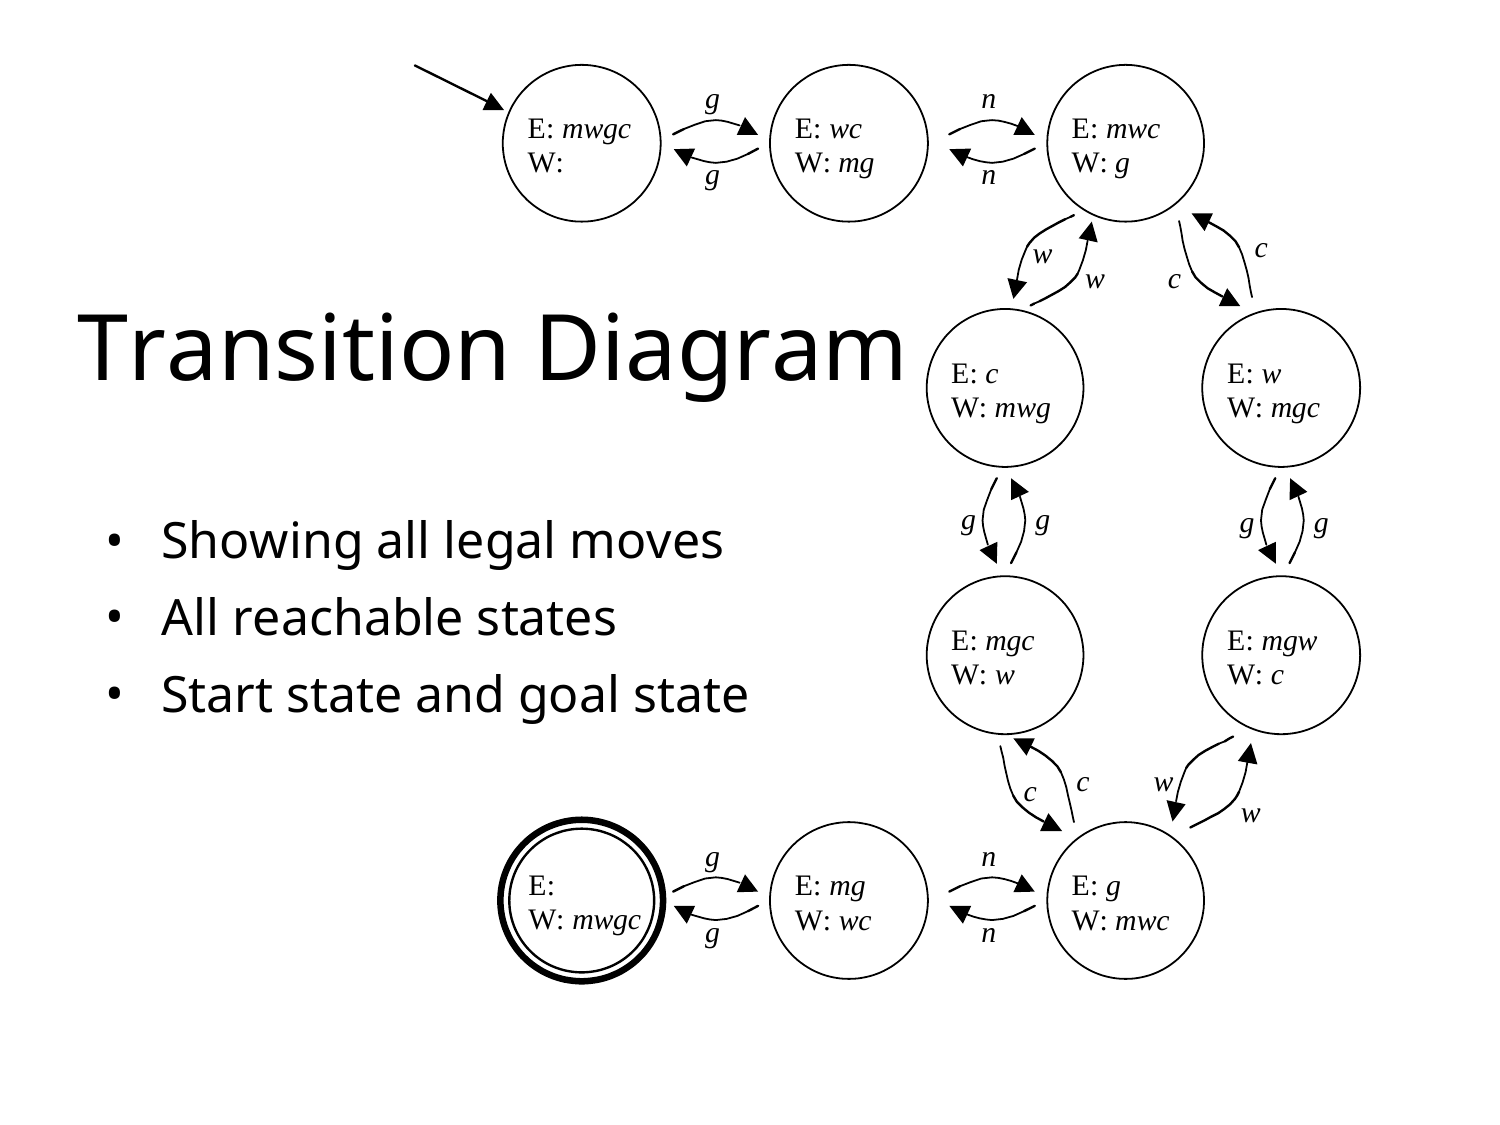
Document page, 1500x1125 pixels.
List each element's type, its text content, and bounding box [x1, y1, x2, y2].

chart [412, 62, 1363, 986]
list Showing all legal moves All reachable states Start state and goal state [90, 501, 412, 901]
title Transition Diagram [50, 249, 412, 438]
